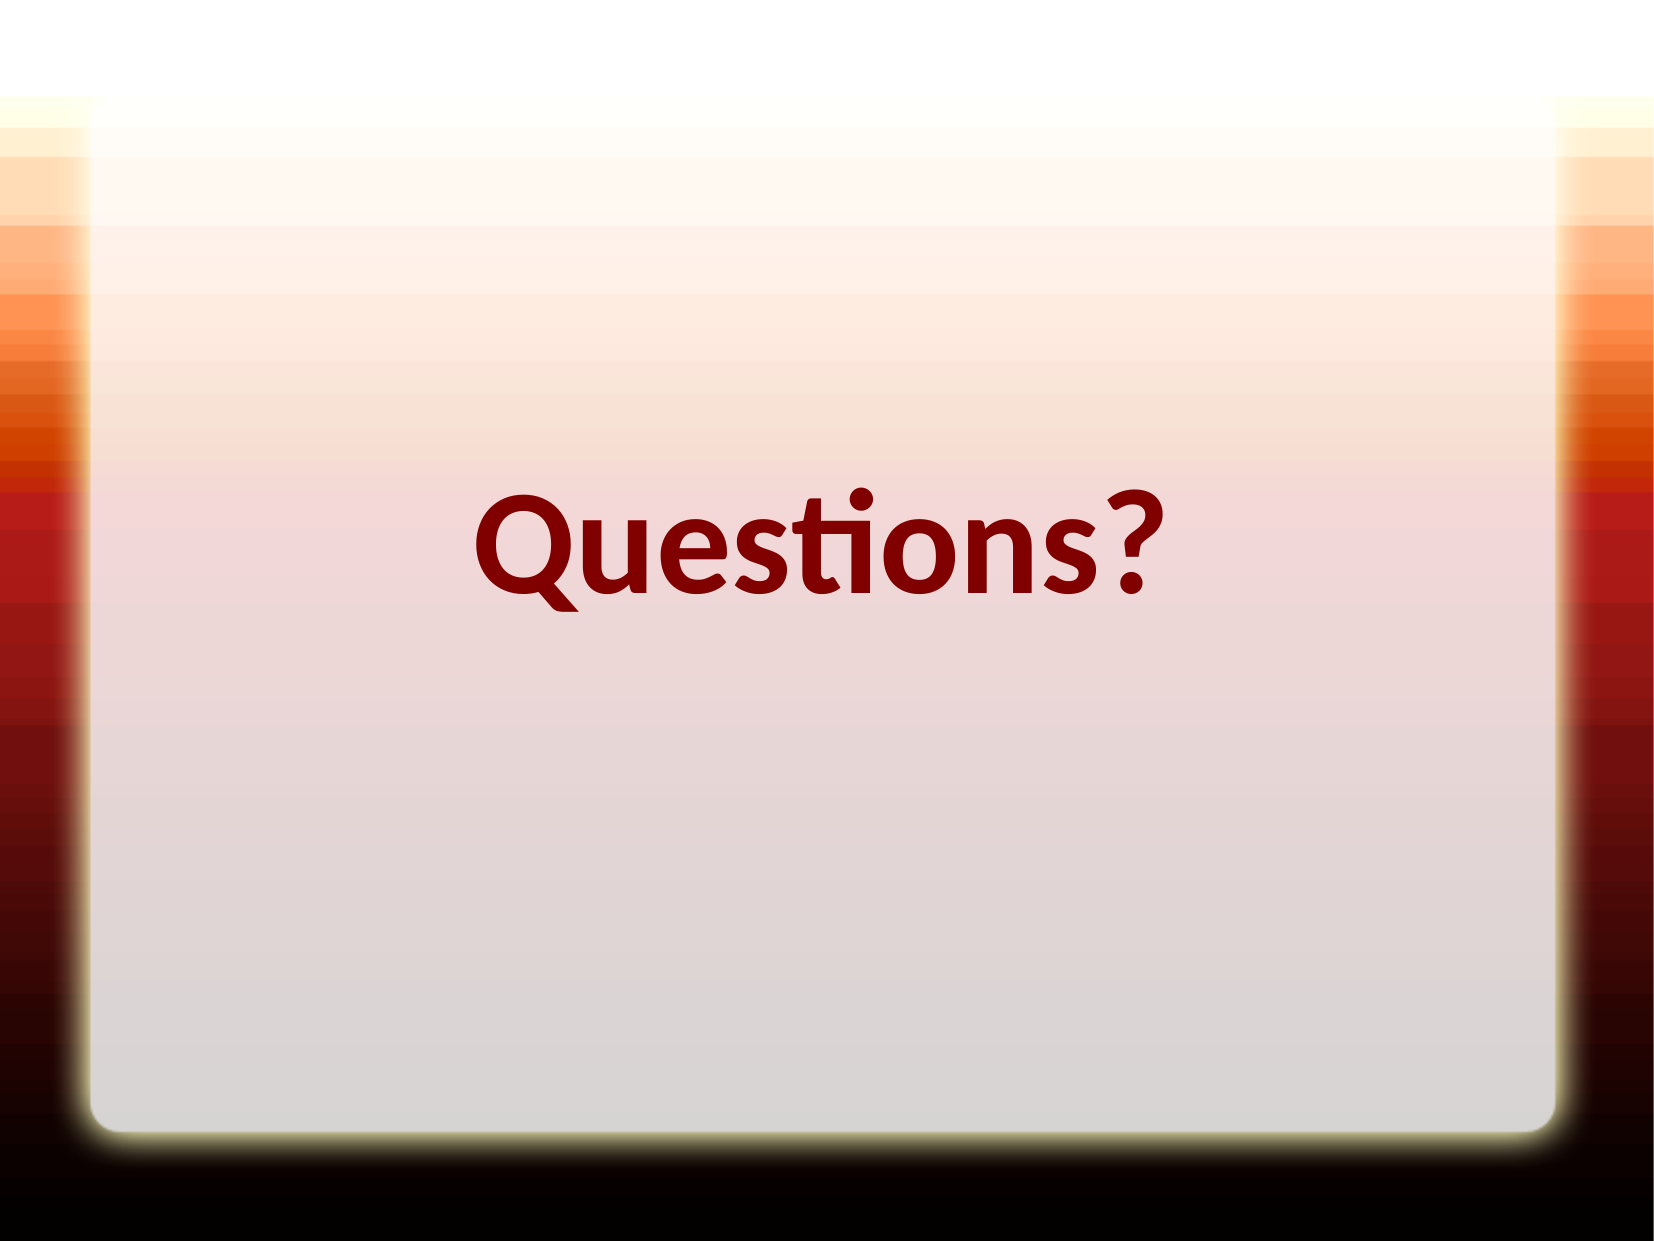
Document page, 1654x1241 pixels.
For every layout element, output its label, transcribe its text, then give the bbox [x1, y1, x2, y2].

title Questions? [112, 452, 1531, 661]
picture [0, 0, 1654, 1241]
